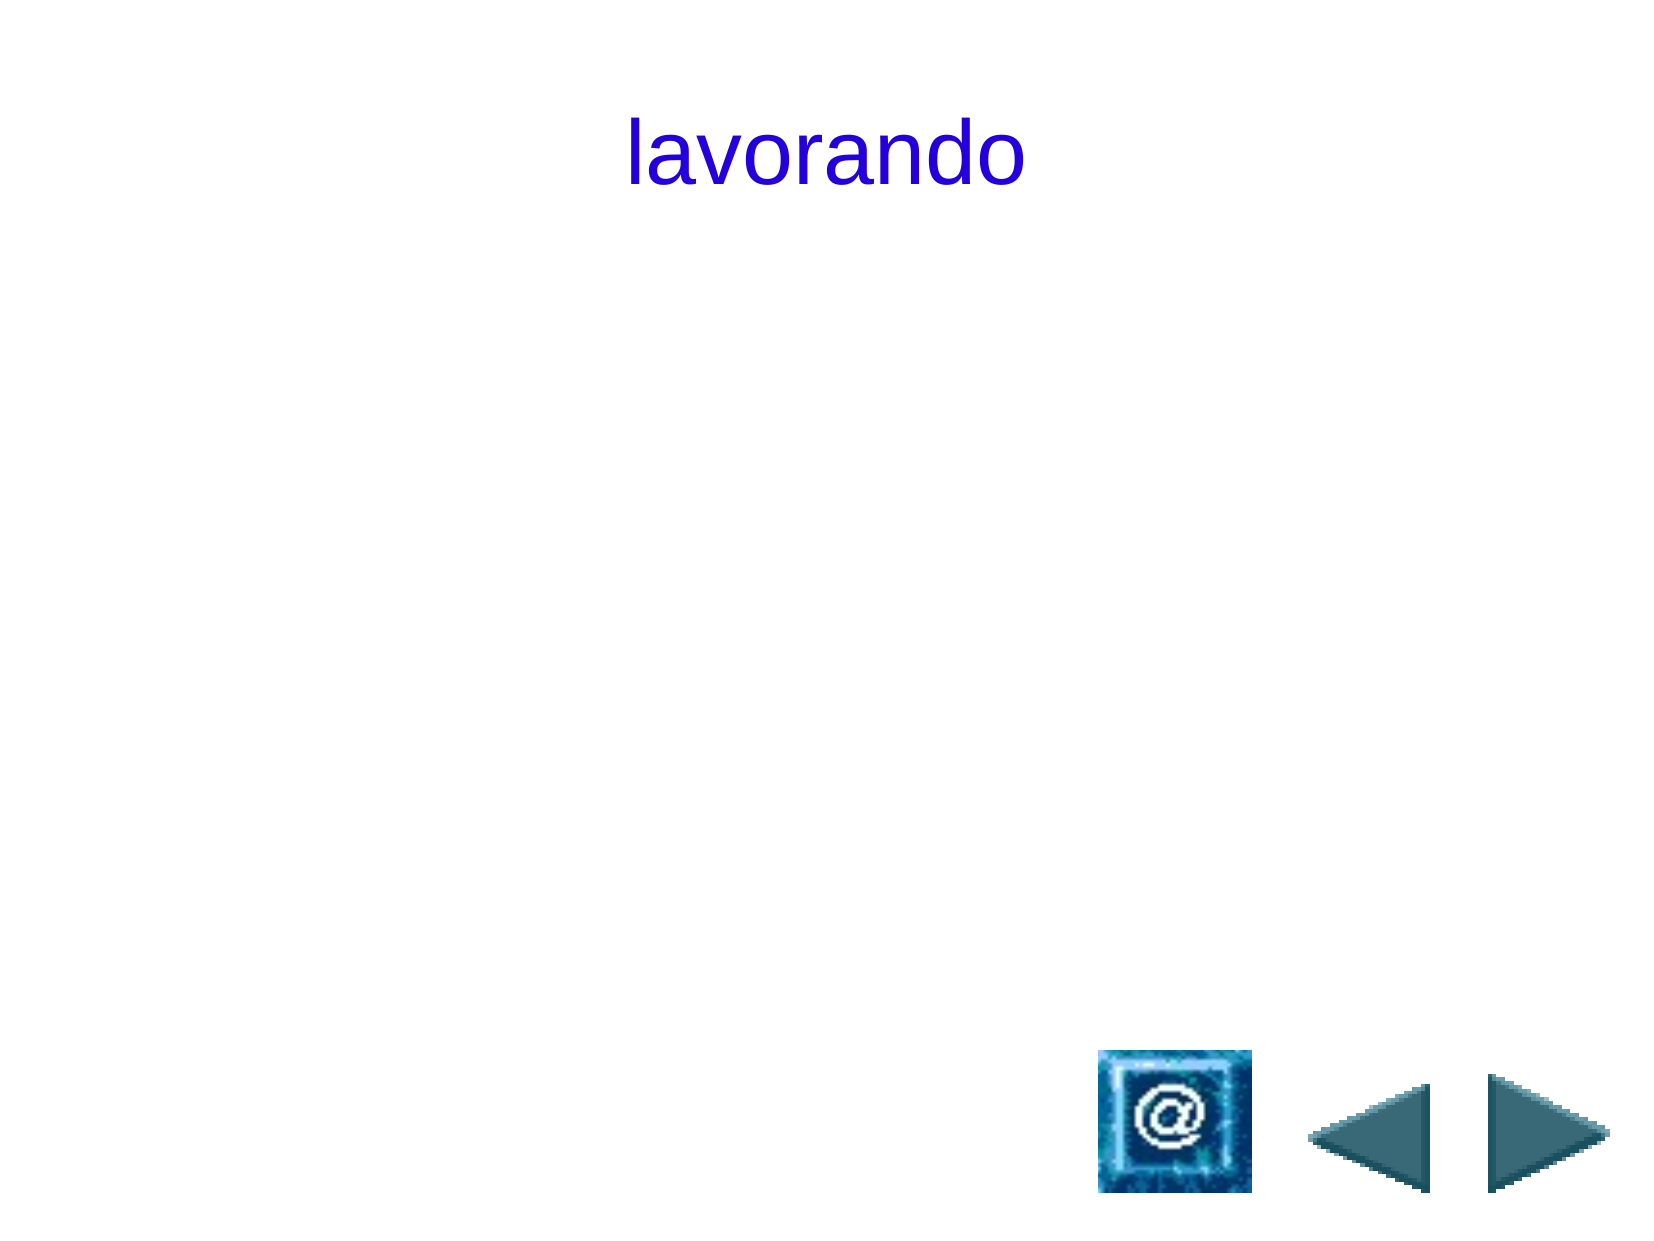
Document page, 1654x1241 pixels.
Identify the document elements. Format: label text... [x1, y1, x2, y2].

picture [1300, 1084, 1430, 1193]
picture [1488, 1074, 1619, 1193]
title lavorando [82, 49, 1571, 257]
picture [1098, 1050, 1252, 1193]
